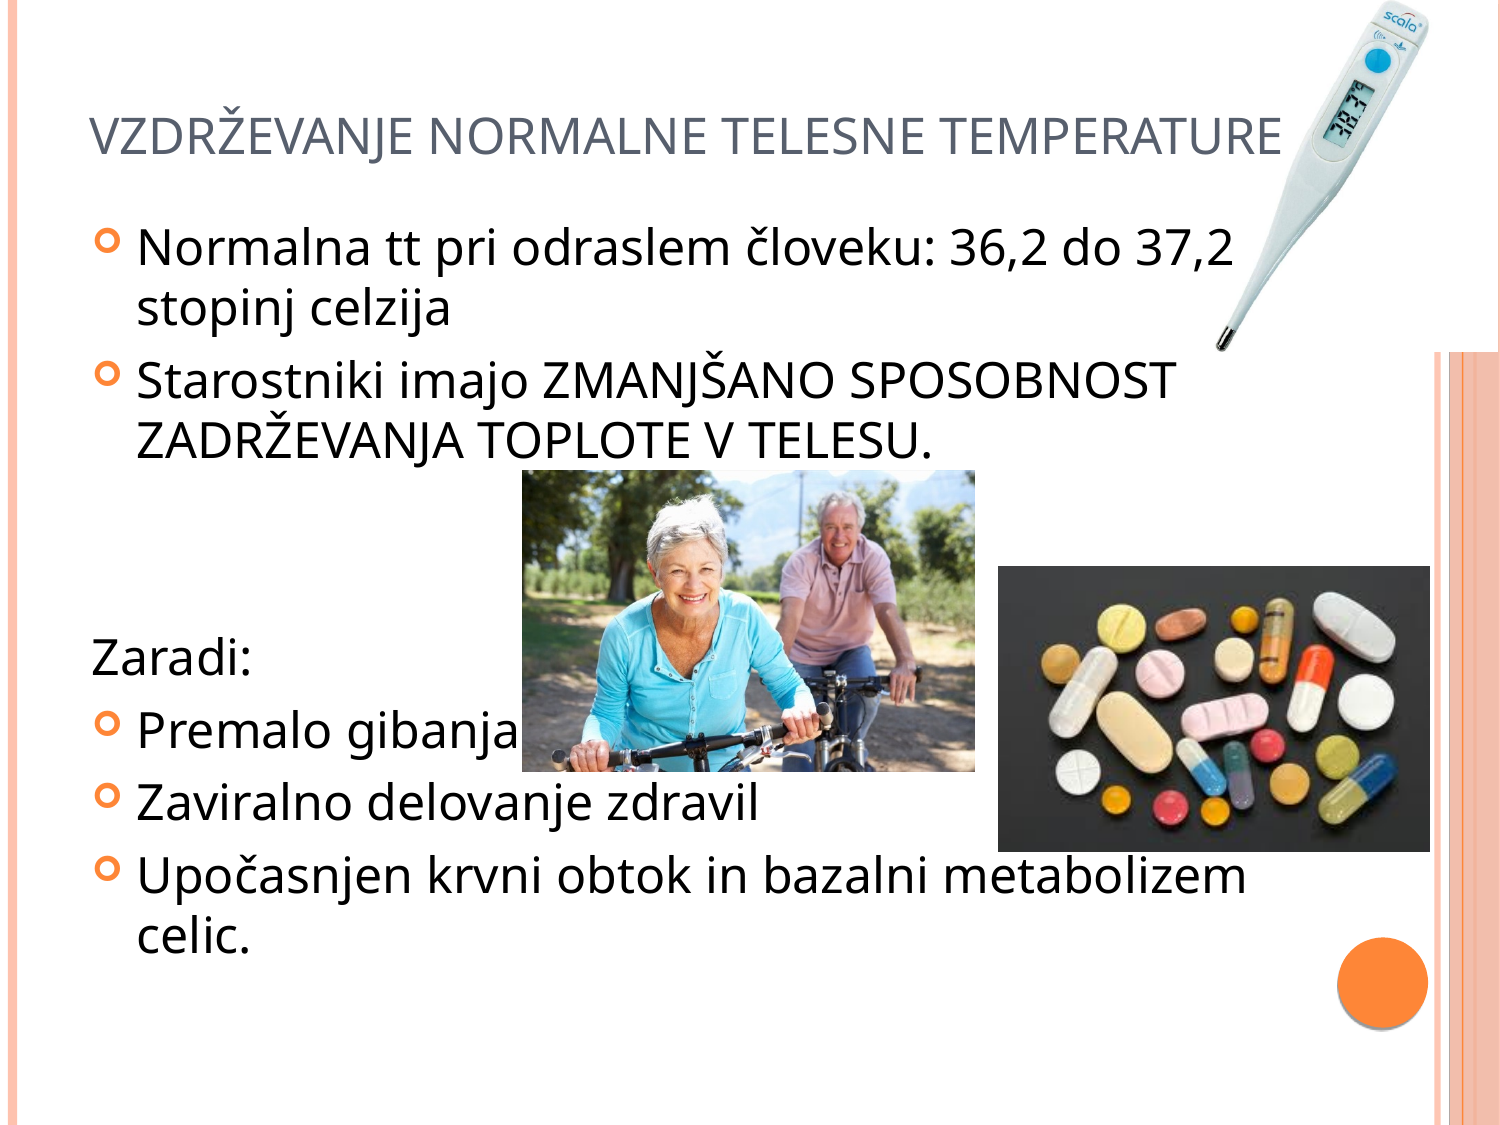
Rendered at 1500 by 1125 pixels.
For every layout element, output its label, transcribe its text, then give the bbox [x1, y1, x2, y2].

title VZDRŽEVANJE NORMALNE TELESNE TEMPERATURE [75, 45, 1300, 233]
picture [1146, 0, 1498, 352]
list Normalna tt pri odraslem človeku: 36,2 do 37,2 stopinj celzija Starostniki imajo ZMANJŠANO SPOSOBNOST ZADRŽEVANJA TOPLOTE V TELESU. Zaradi: Premalo gibanja Zaviralno delovanje zdravil Upočasnjen krvni obtok in bazalni metabolizem celic. [76, 208, 1300, 1062]
picture [998, 566, 1430, 852]
picture [522, 470, 975, 772]
